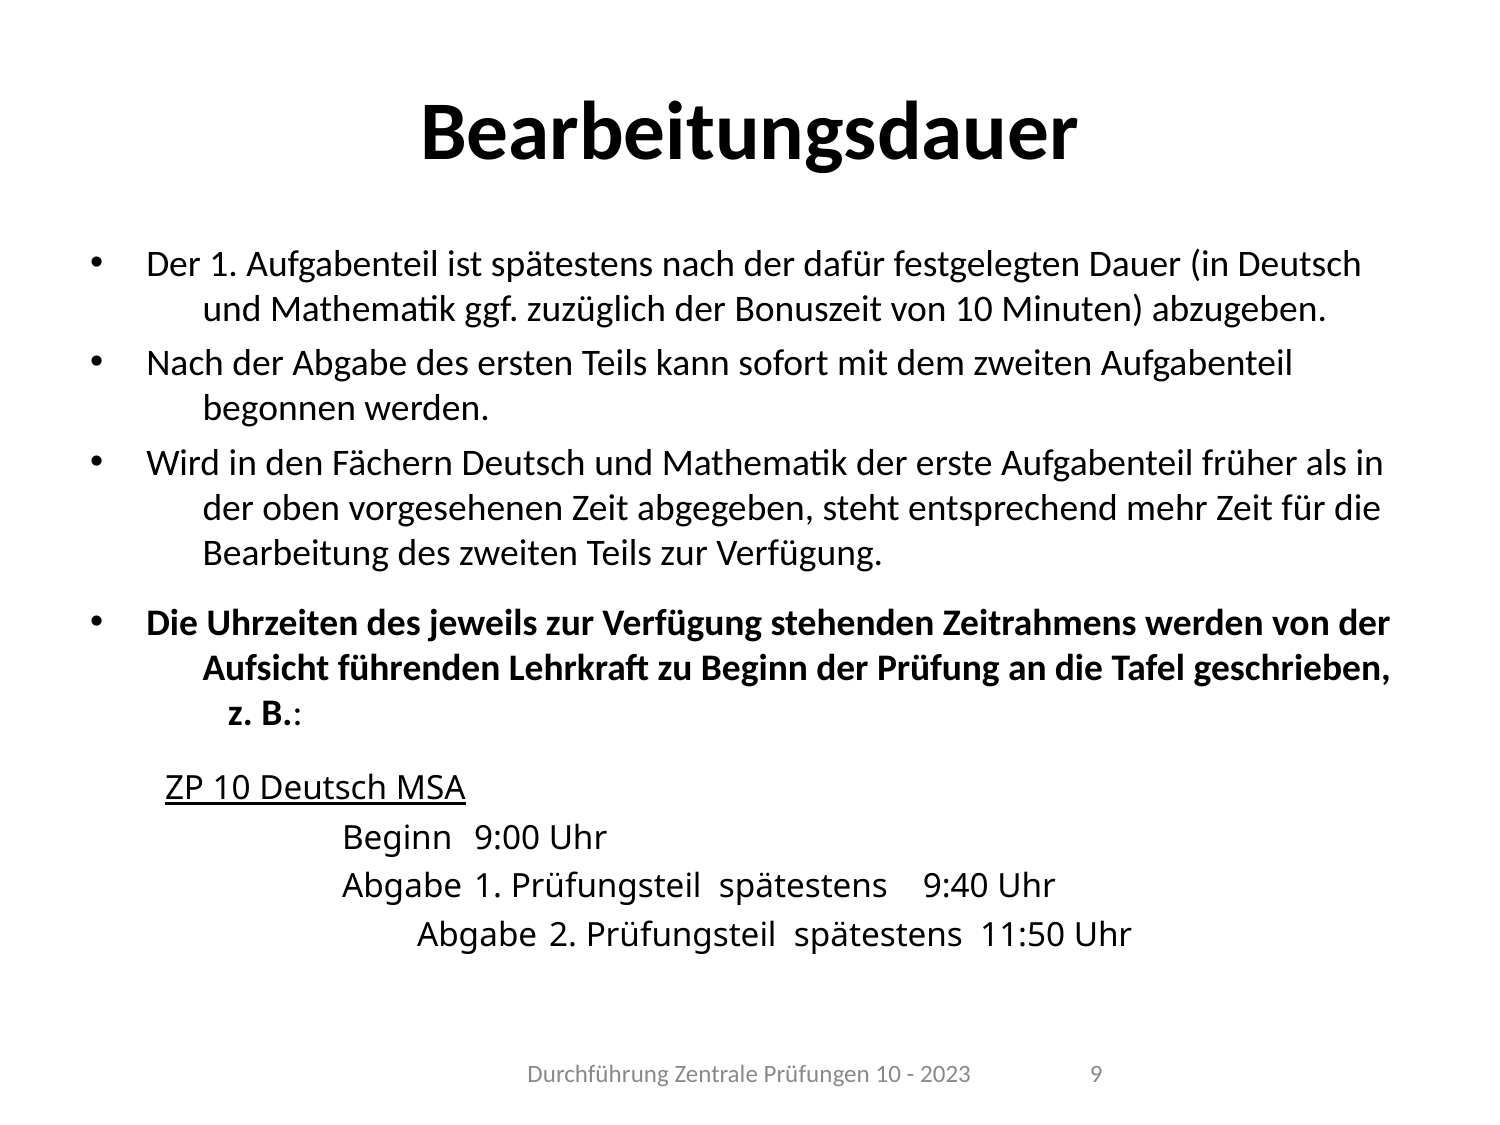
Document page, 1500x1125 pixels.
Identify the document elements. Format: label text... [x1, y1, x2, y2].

list Der 1. Aufgabenteil ist spätestens nach der dafür festgelegten Dauer (in Deutsch und Mathematik ggf. zuzüglich der Bonuszeit von 10 Minuten) abzugeben. Nach der Abgabe des ersten Teils kann sofort mit dem zweiten Aufgabenteil begonnen werden. Wird in den Fächern Deutsch und Mathematik der erste Aufgabenteil früher als in der oben vorgesehenen Zeit abgegeben, steht entsprechend mehr Zeit für die Bearbeitung des zweiten Teils zur Verfügung. Die Uhrzeiten des jeweils zur Verfügung stehenden Zeitrahmens werden von der Aufsicht führenden Lehrkraft zu Beginn der Prüfung an die Tafel geschrieben, z. B.: ZP 10 Deutsch MSA Beginn 9:00 Uhr Abgabe 1. Prüfungsteil spätestens 9:40 Uhr Abgabe 2. Prüfungsteil spätestens 11:50 Uhr [75, 231, 1426, 1005]
text_box Durchführung Zentrale Prüfungen 10 - 2023 [512, 1042, 988, 1103]
title Bearbeitungsdauer [75, 45, 1426, 209]
text_box 9 [1074, 1042, 1426, 1103]
